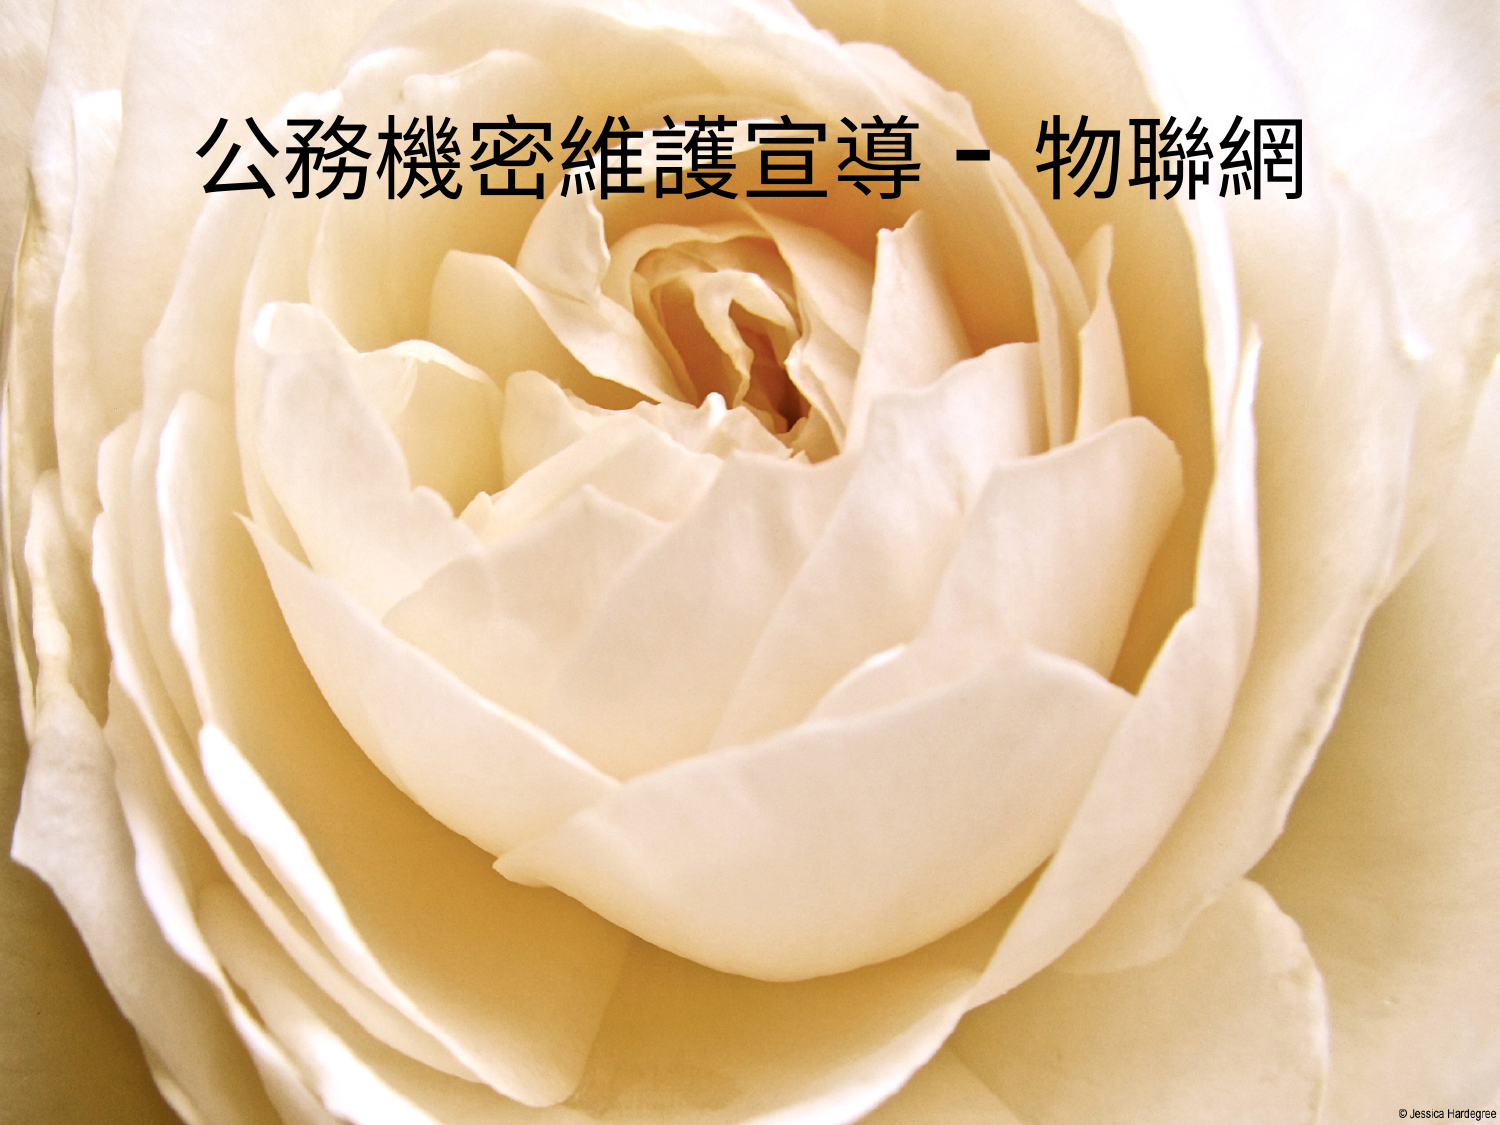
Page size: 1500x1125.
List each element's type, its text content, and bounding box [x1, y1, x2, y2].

picture [0, 0, 1500, 1125]
title 公務機密維護宣導-物聯網 [112, 349, 1388, 591]
